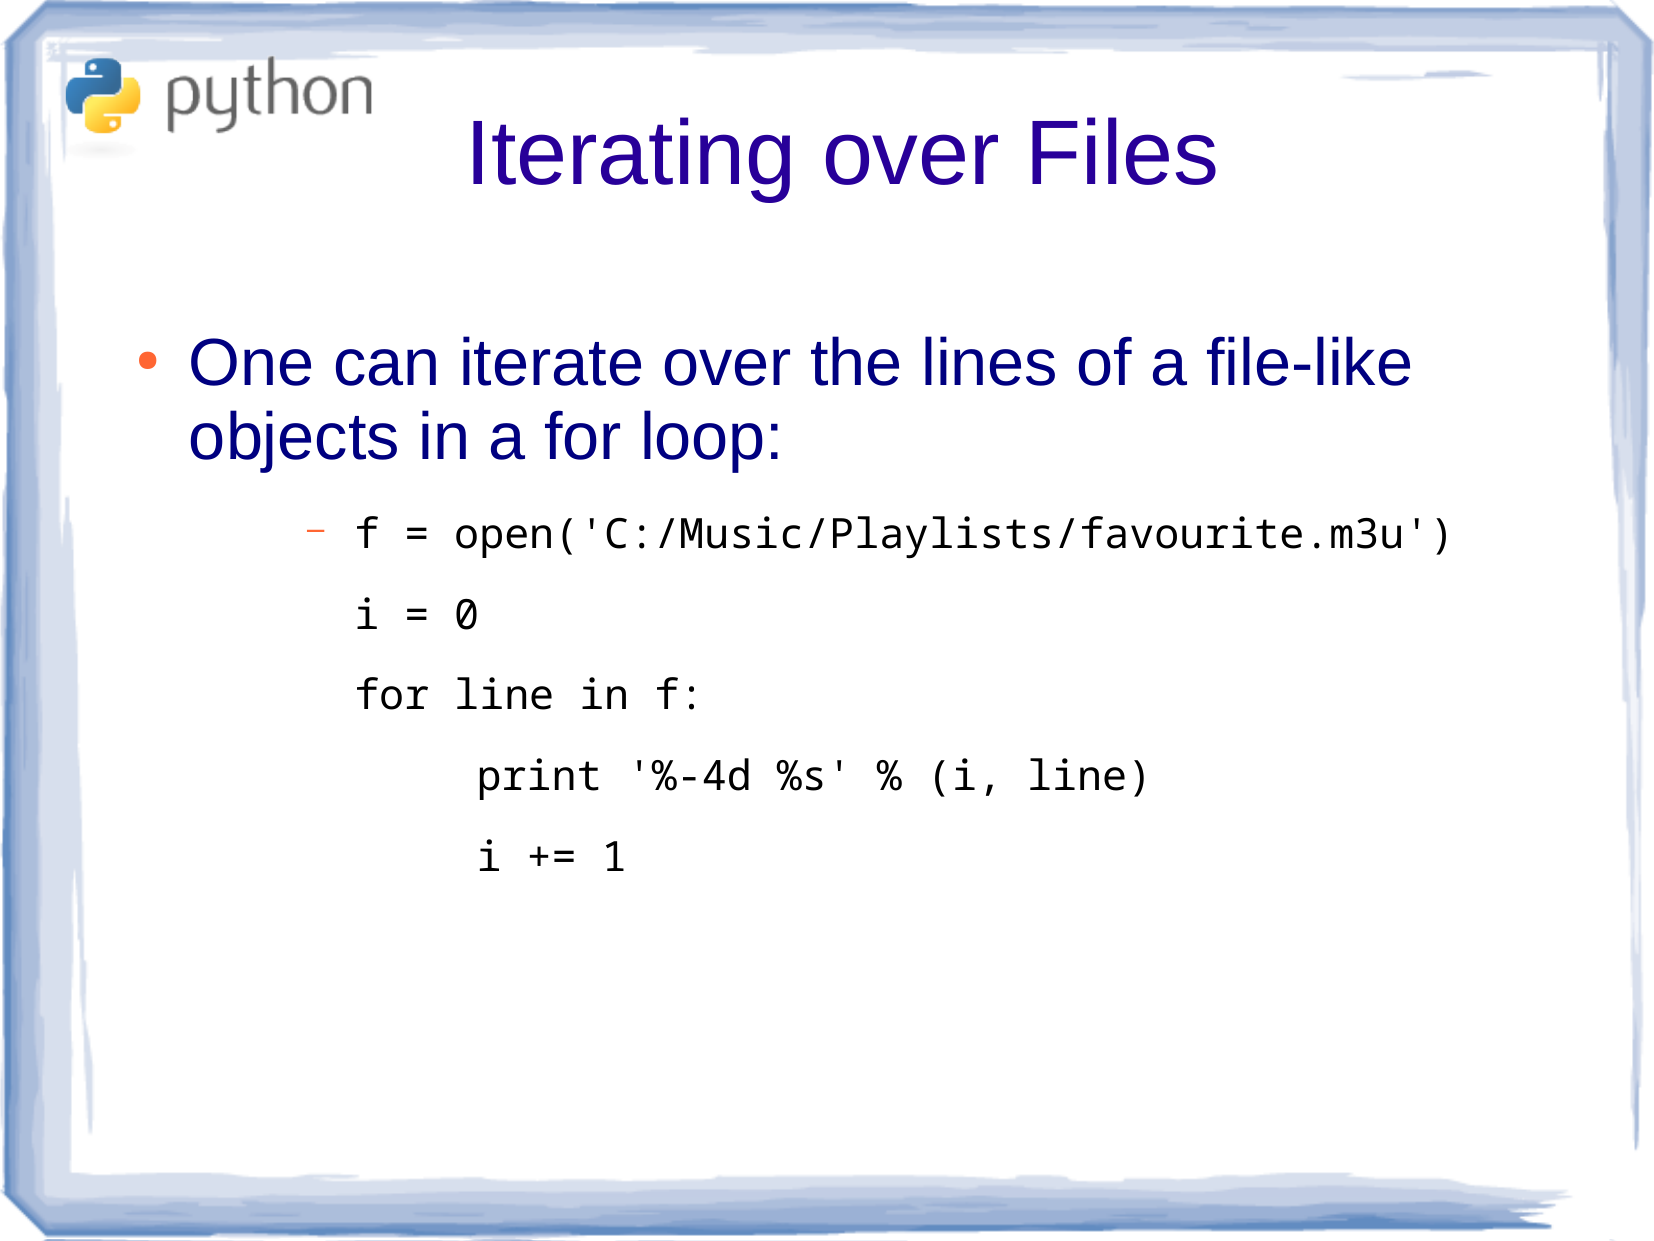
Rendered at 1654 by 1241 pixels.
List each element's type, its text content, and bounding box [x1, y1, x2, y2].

list One can iterate over the lines of a file-like objects in a for loop: f = open('C:/Music/Playlists/favourite.m3u') i = 0 for line in f: print '%-4d %s' % (i, line) i += 1 [118, 324, 1571, 990]
picture [0, 0, 1654, 1241]
title Iterating over Files [82, 49, 1571, 257]
